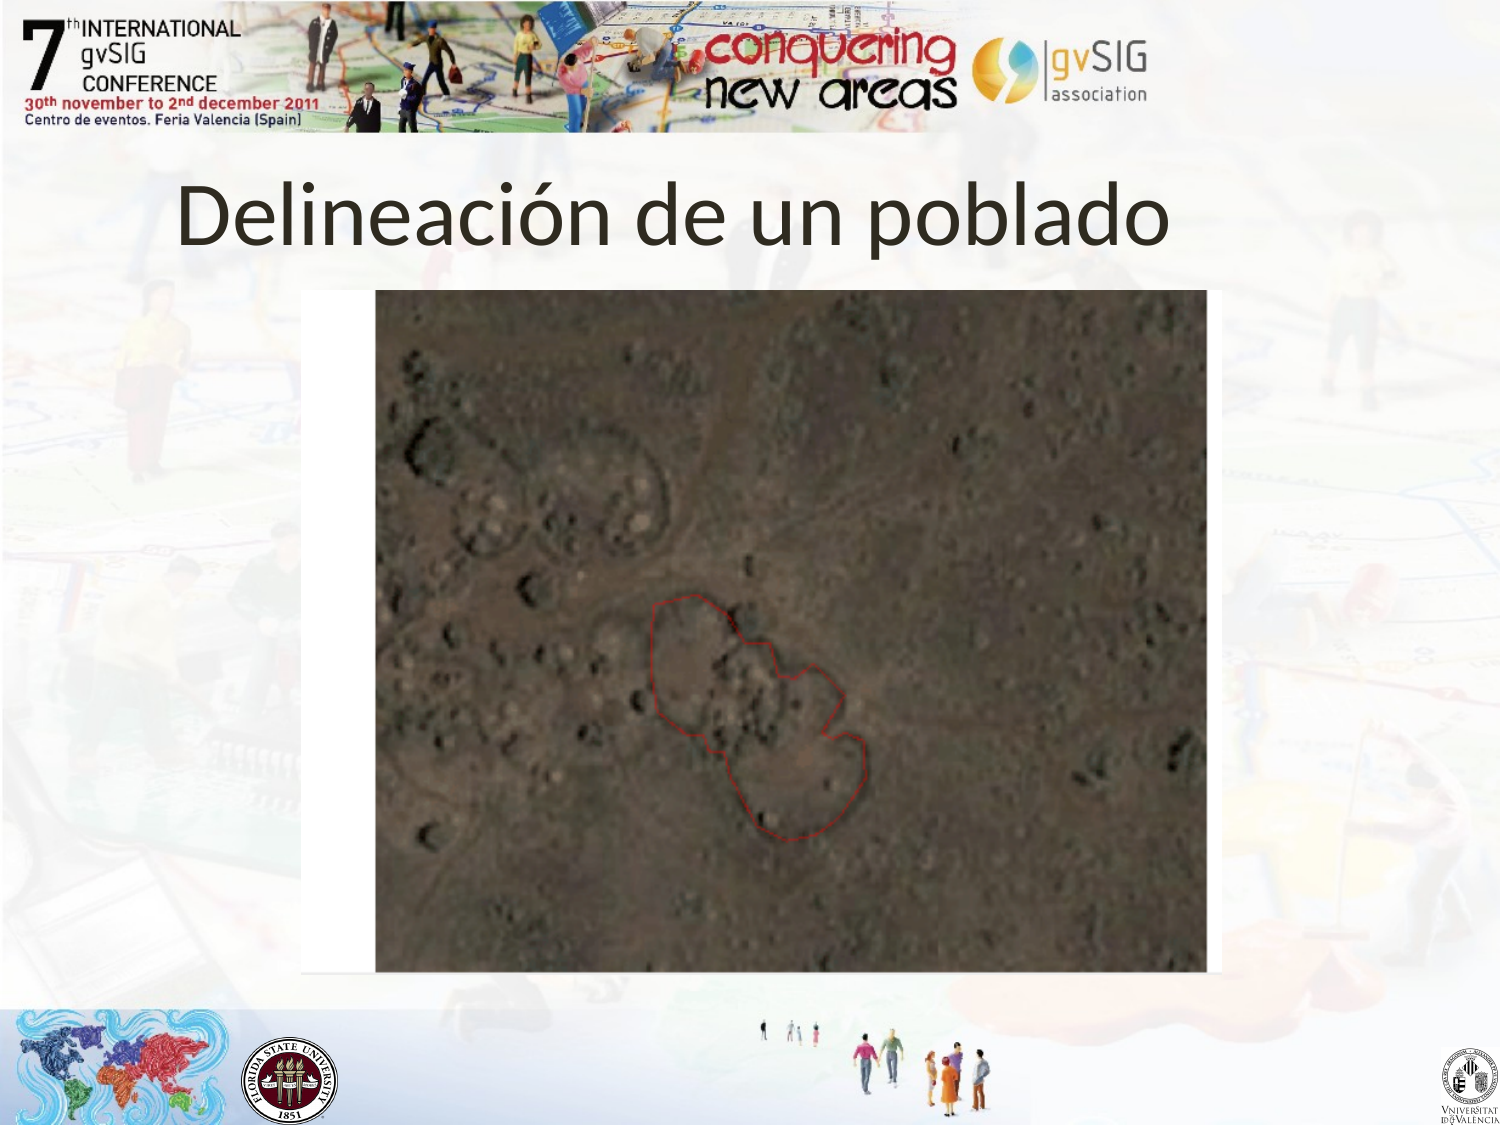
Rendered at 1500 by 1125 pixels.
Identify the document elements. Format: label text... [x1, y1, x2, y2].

picture [0, 0, 1500, 1125]
title Delineación de un poblado [0, 146, 1351, 272]
